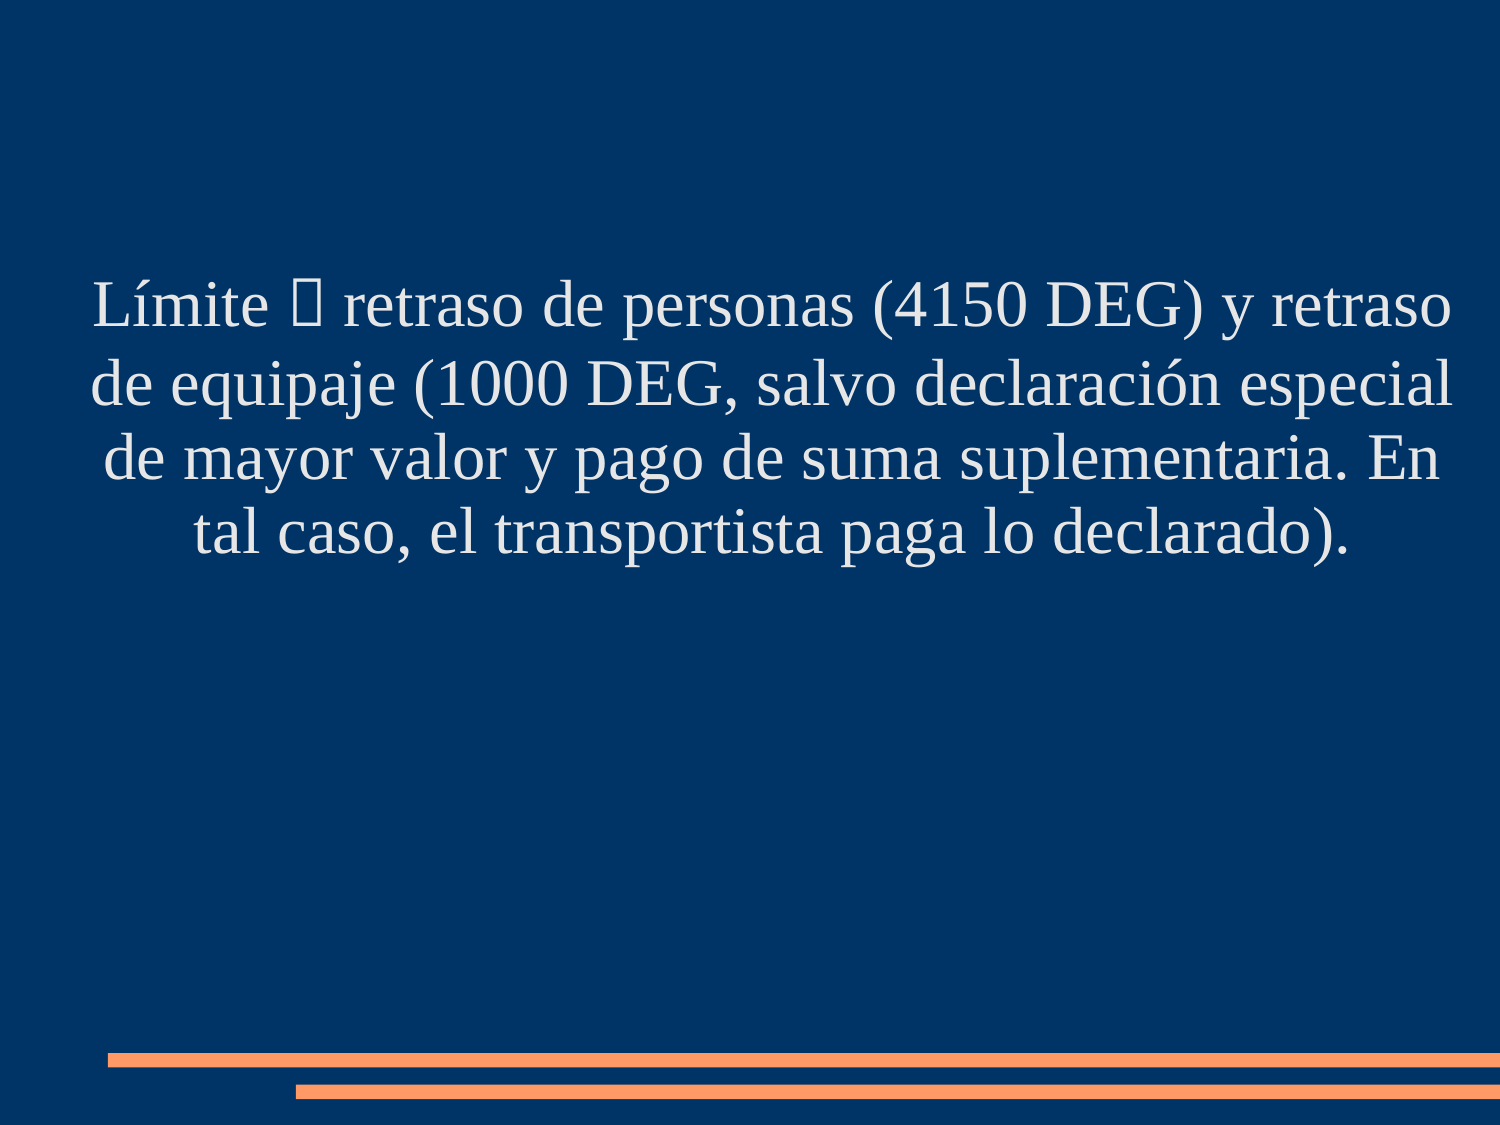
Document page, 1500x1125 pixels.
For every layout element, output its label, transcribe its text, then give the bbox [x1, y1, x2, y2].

list Límite  retraso de personas (4150 DEG) y retraso de equipaje (1000 DEG, salvo declaración especial de mayor valor y pago de suma suplementaria. En tal caso, el transportista paga lo declarado). [82, 35, 1465, 993]
